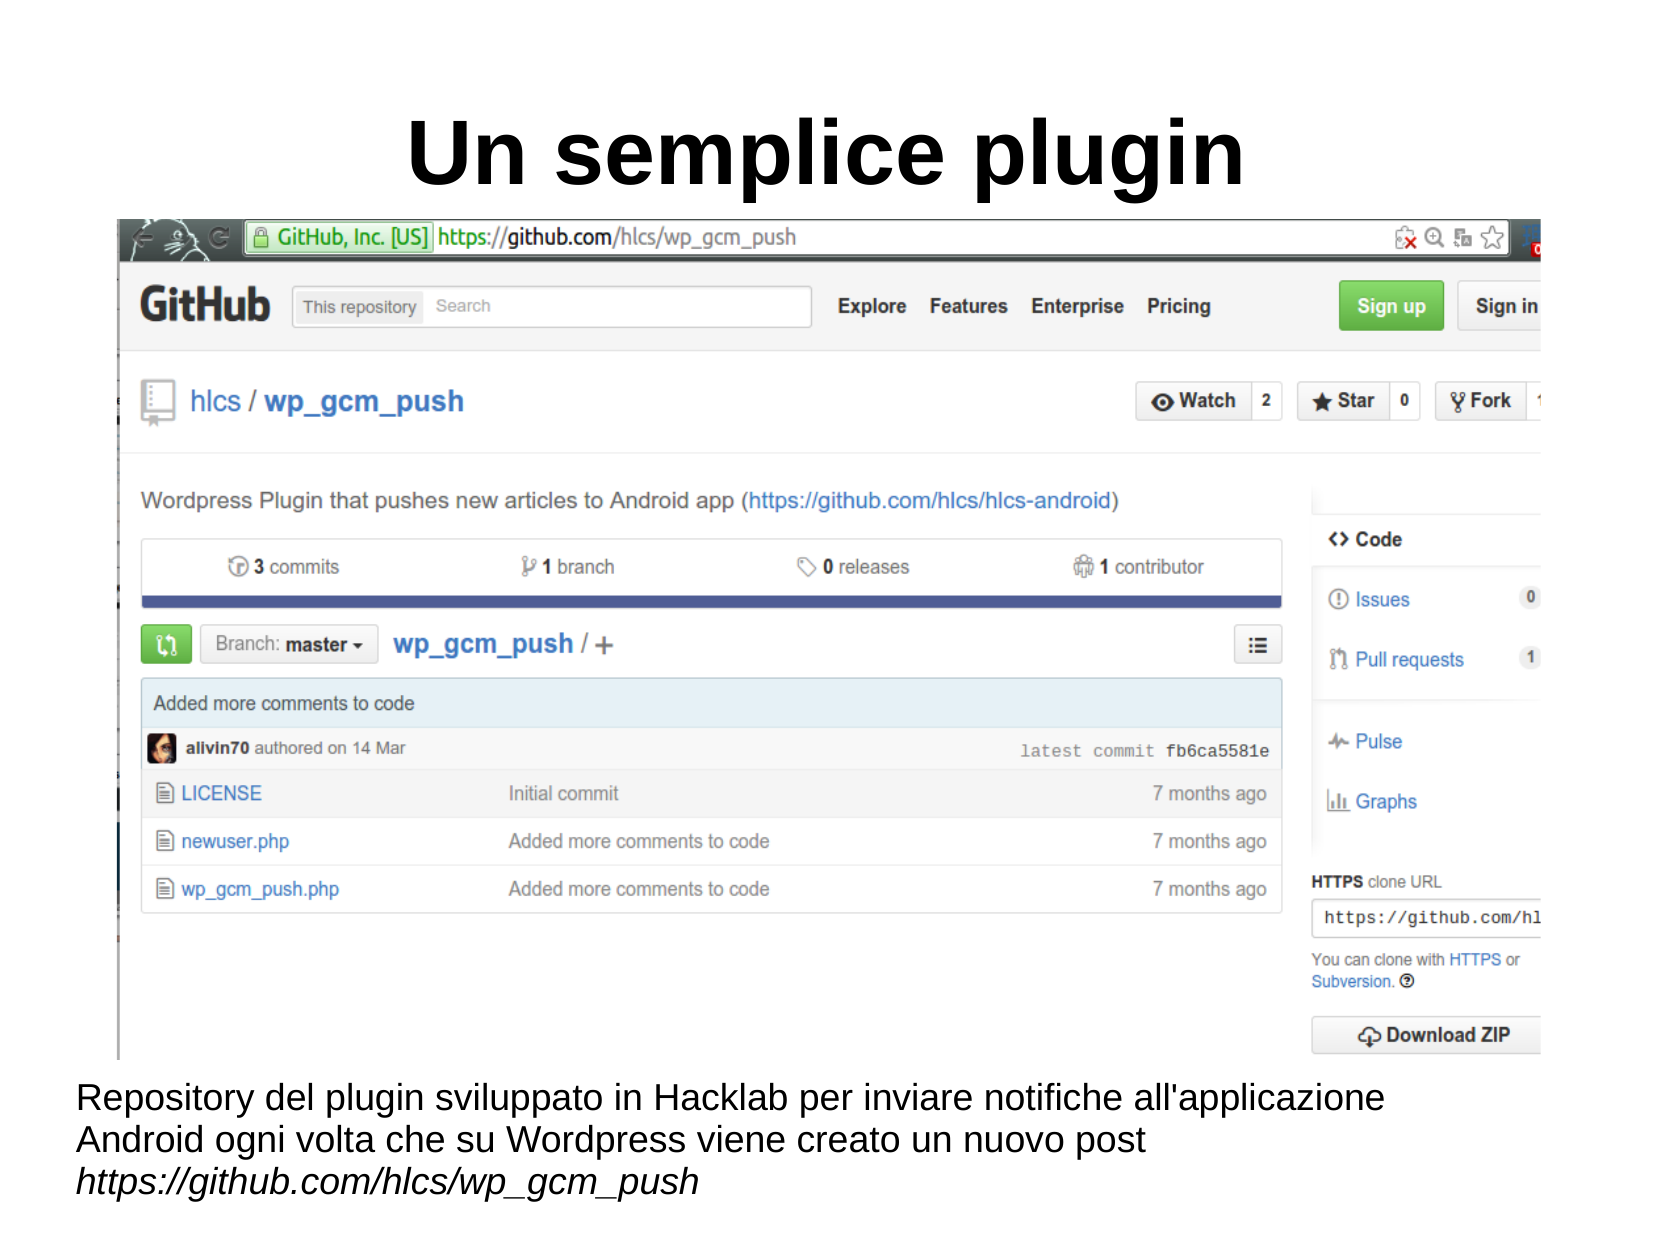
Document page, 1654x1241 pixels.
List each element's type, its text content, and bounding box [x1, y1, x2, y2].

title Un semplice plugin [82, 49, 1571, 257]
text_box Repository del plugin sviluppato in Hacklab per inviare notifiche all'applicazione Android ogni volta che su Wordpress viene creato un nuovo post https://github.com/hlcs/wp_gcm_push [61, 1069, 1456, 1211]
picture [116, 219, 1541, 1060]
